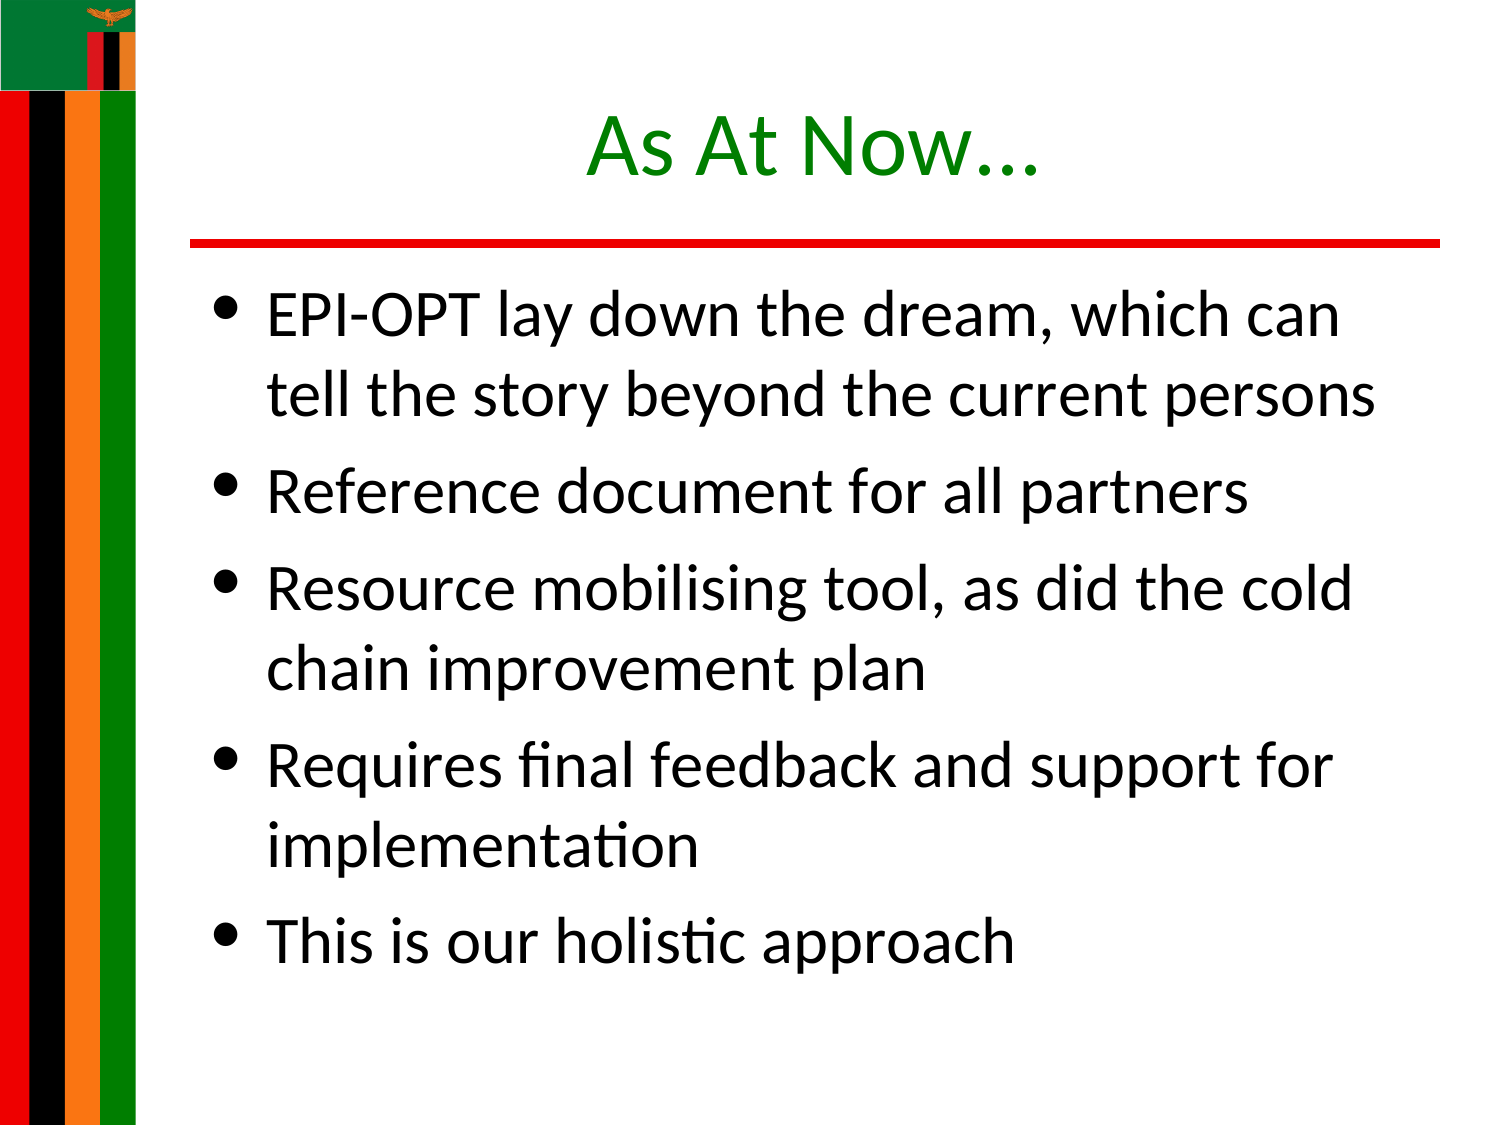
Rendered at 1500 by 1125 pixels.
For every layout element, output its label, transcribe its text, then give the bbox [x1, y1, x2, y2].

title As At Now... [159, 45, 1471, 233]
picture [0, 0, 136, 91]
list EPI-OPT lay down the dream, which can tell the story beyond the current persons Reference document for all partners Resource mobilising tool, as did the cold chain improvement plan Requires final feedback and support for implementation This is our holistic approach [194, 262, 1436, 1005]
